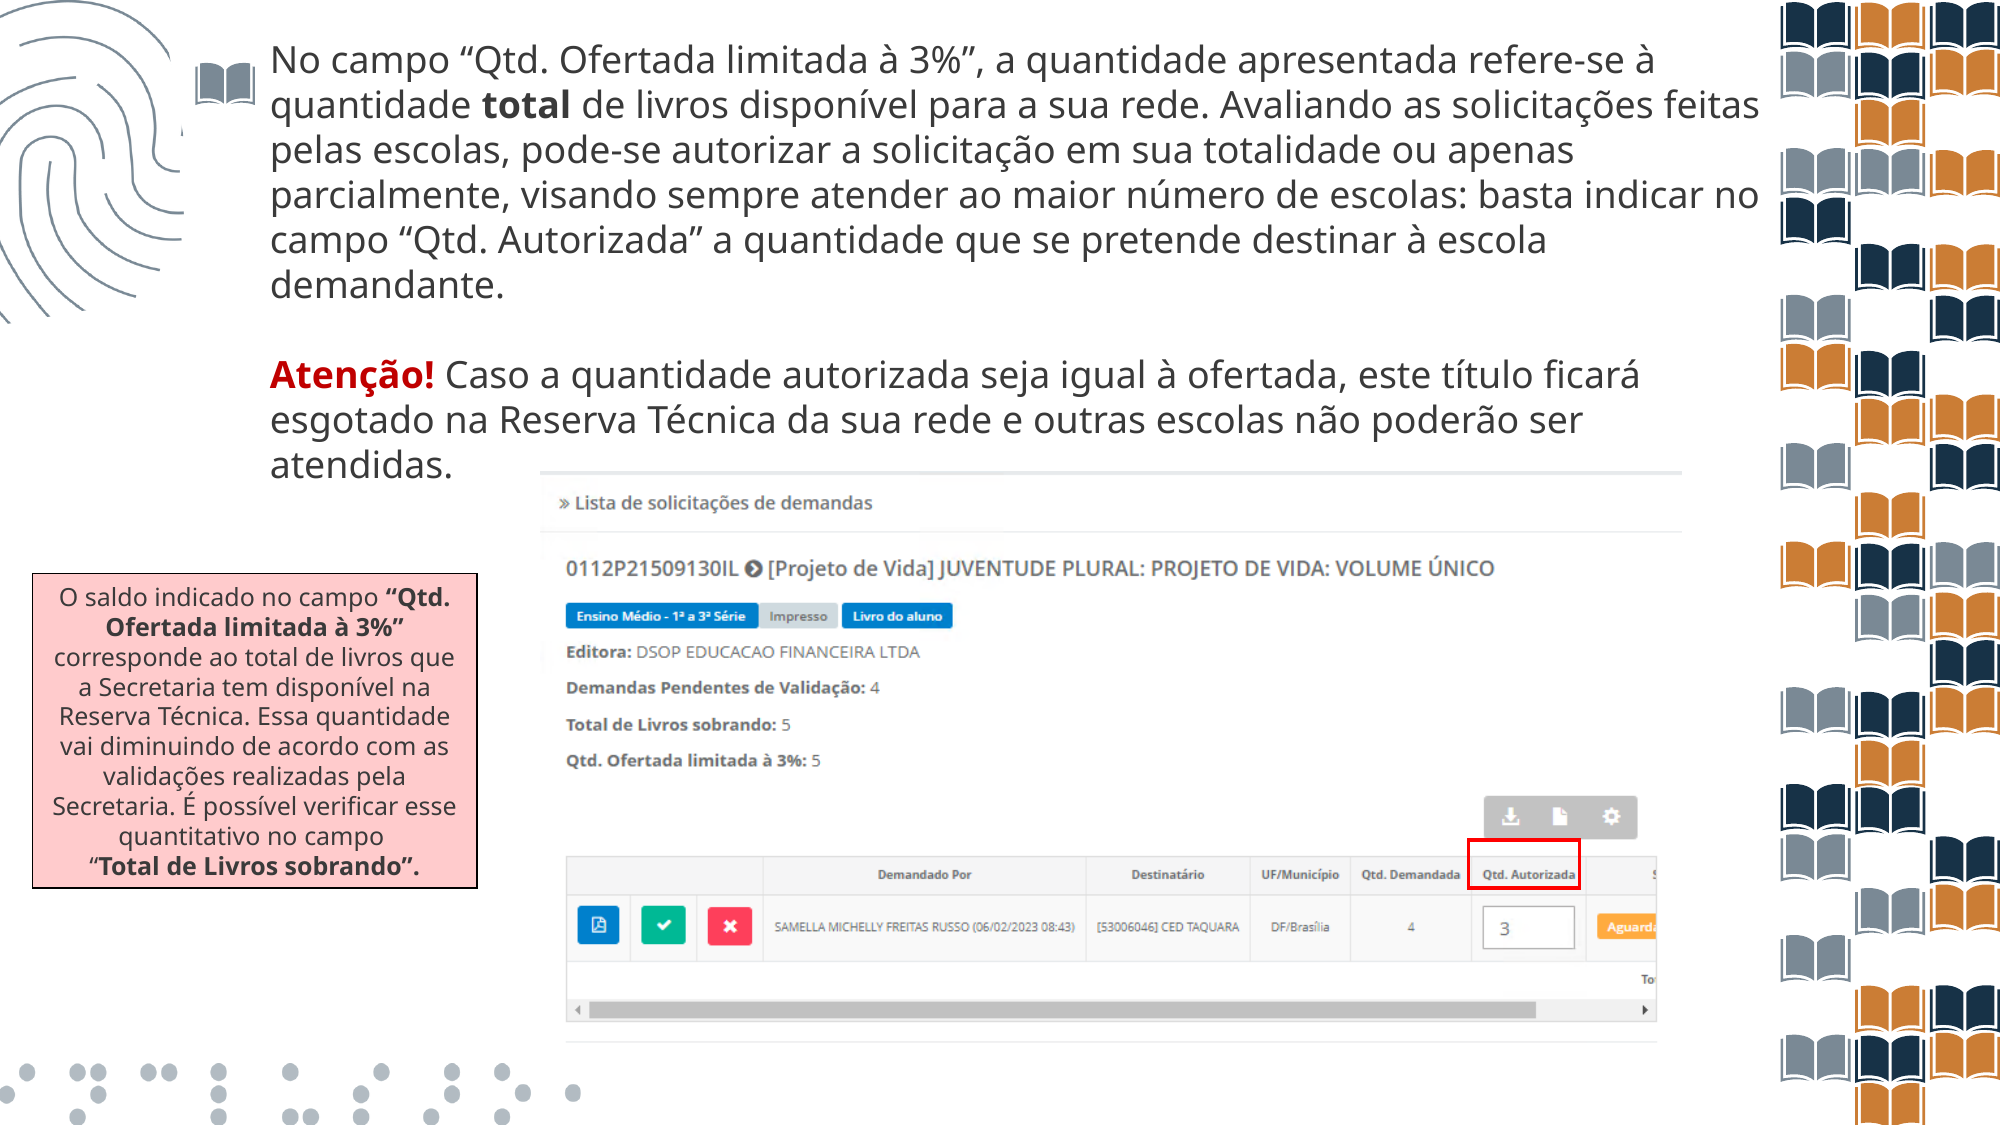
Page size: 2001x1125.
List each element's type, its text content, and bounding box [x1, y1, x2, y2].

text_box [1929, 983, 2000, 1081]
text_box [1855, 689, 1926, 835]
text_box [1929, 834, 2000, 932]
text_box [1929, 0, 2000, 97]
text_box [0, 0, 210, 326]
text_box [1929, 539, 2000, 735]
text_box [1780, 932, 1851, 983]
text_box [1780, 781, 1851, 882]
text_box [1791, 440, 1851, 491]
picture [540, 471, 1682, 1048]
text_box [1780, 684, 1851, 735]
text_box O saldo indicado no campo “Qtd. Ofertada limitada à 3%” corresponde ao total de livros que a Secretaria tem disponível na Reserva Técnica. Essa quantidade vai diminuindo de acordo com as validações realizadas pela Secretaria. É possível verificar esse quantitativo no campo “Total de Livros sobrando”. [32, 573, 478, 862]
text_box [1855, 541, 1926, 591]
text_box [1791, 292, 1851, 392]
text_box [195, 60, 254, 106]
text_box [1791, 145, 1851, 245]
text_box [1855, 490, 1926, 540]
text_box [1855, 592, 1926, 643]
text_box [1855, 885, 1926, 936]
text_box [1780, 539, 1851, 589]
text_box [1855, 0, 1926, 197]
text_box [1929, 147, 2000, 198]
text_box [1780, 1032, 1851, 1082]
text_box [1855, 241, 1926, 292]
text_box [1929, 242, 2000, 292]
text_box [0, 1063, 581, 1125]
text_box [1929, 293, 2000, 343]
text_box [1855, 983, 1926, 1125]
text_box [1929, 392, 2000, 492]
text_box [1780, 0, 1851, 99]
text_box [1855, 348, 1926, 447]
text_box No campo “Qtd. Ofertada limitada à 3%”, a quantidade apresentada refere-se à quantidade total de livros disponível para a sua rede. Avaliando as solicitações feitas pelas escolas, pode-se autorizar a solicitação em sua totalidade ou apenas parcialmente, visando sempre atender ao maior número de escolas: basta indicar no campo “Qtd. Autorizada” a quantidade que se pretende destinar à escola demandante. Atenção! Caso a quantidade autorizada seja igual à ofertada, este título ficará esgotado na Reserva Técnica da sua rede e outras escolas não poderão ser atendidas. [254, 28, 1791, 499]
